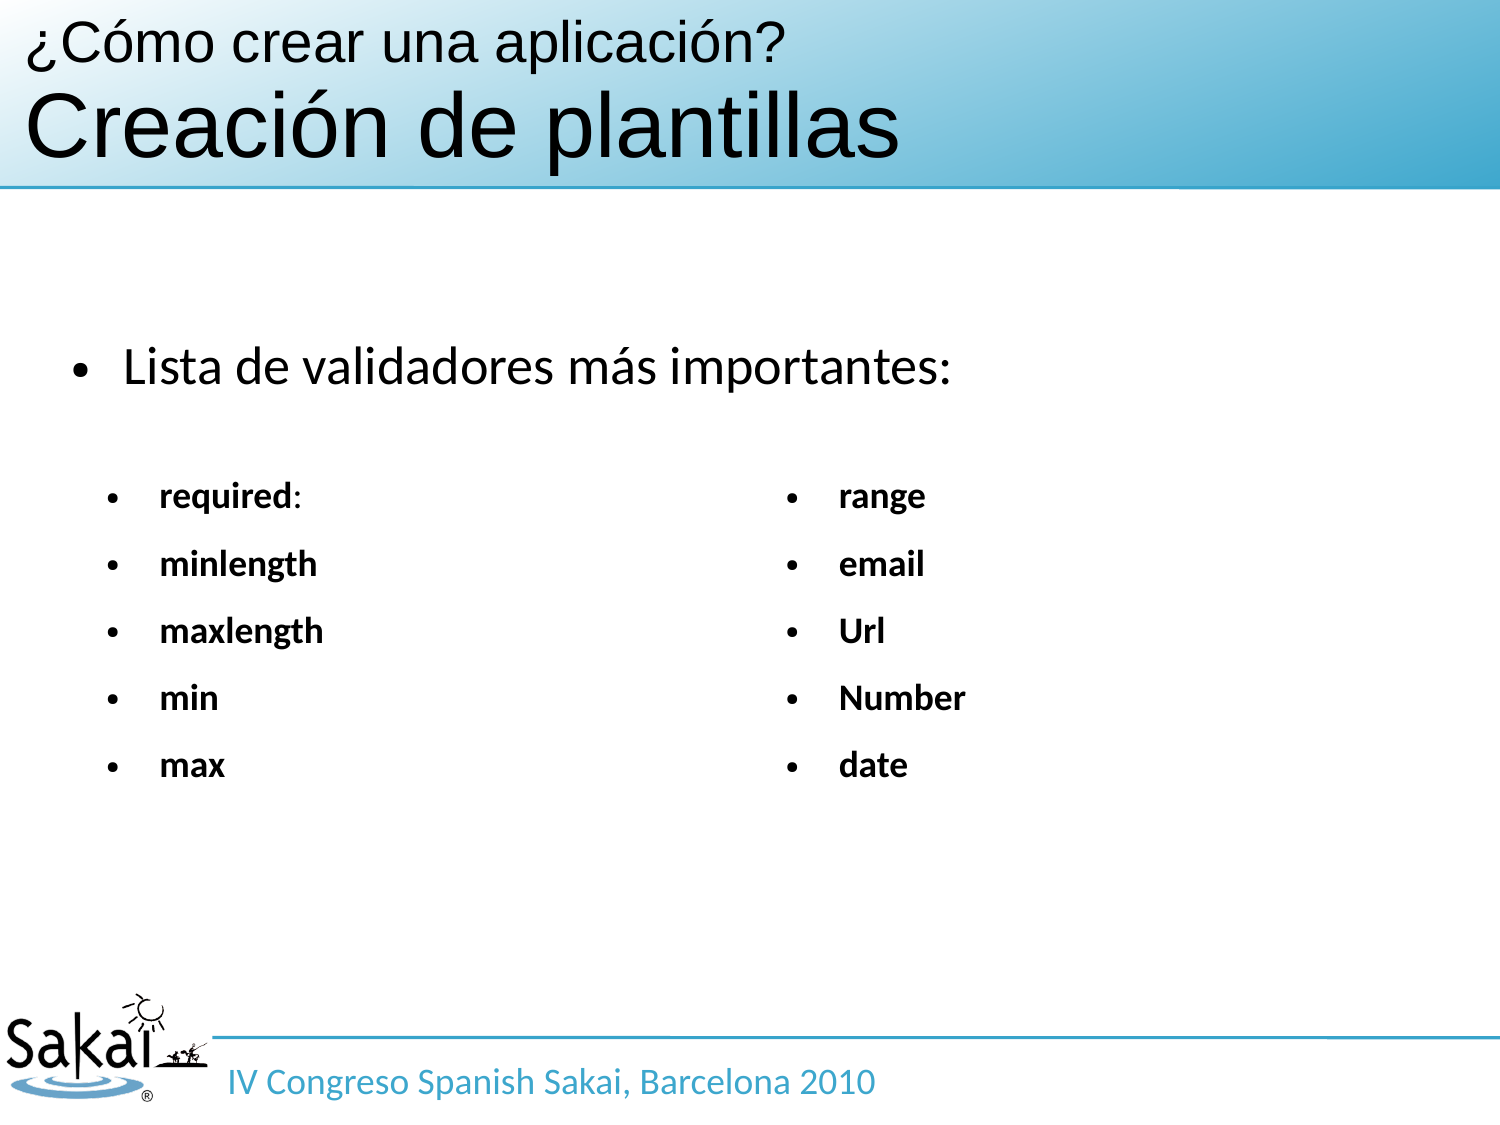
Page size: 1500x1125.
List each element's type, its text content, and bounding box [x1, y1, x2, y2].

text_box Lista de validadores más importantes: [53, 344, 1195, 408]
picture [0, 955, 213, 1125]
list required: minlength maxlength min max [88, 413, 733, 1025]
list range email Url Number date [767, 413, 1476, 1011]
title ¿Cómo crear una aplicación? Creación de plantillas [24, 9, 1475, 178]
